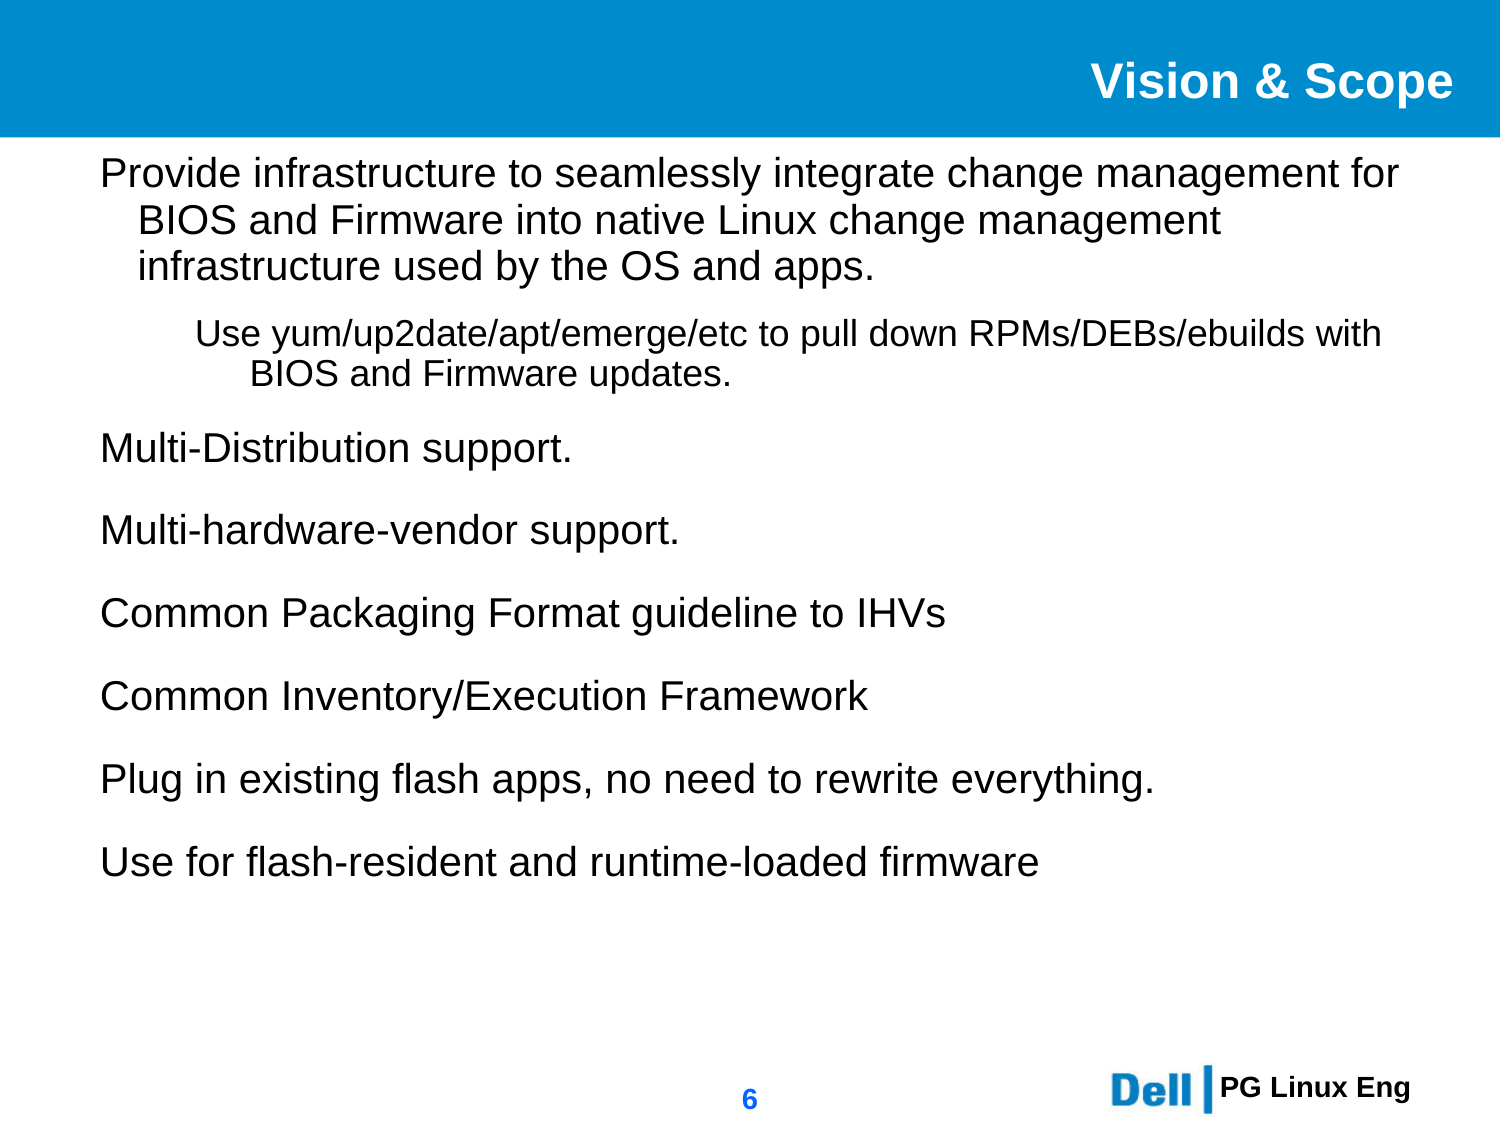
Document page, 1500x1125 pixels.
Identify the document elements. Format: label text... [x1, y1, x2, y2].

title Vision & Scope [157, 37, 1455, 126]
picture [1108, 1063, 1216, 1117]
list Provide infrastructure to seamlessly integrate change management for BIOS and Firmware into native Linux change management infrastructure used by the OS and apps. Use yum/up2date/apt/emerge/etc to pull down RPMs/DEBs/ebuilds with BIOS and Firmware updates. Multi-Distribution support. Multi-hardware-vendor support. Common Packaging Format guideline to IHVs Common Inventory/Execution Framework Plug in existing flash apps, no need to rewrite everything. Use for flash-resident and runtime-loaded firmware [99, 149, 1463, 1051]
